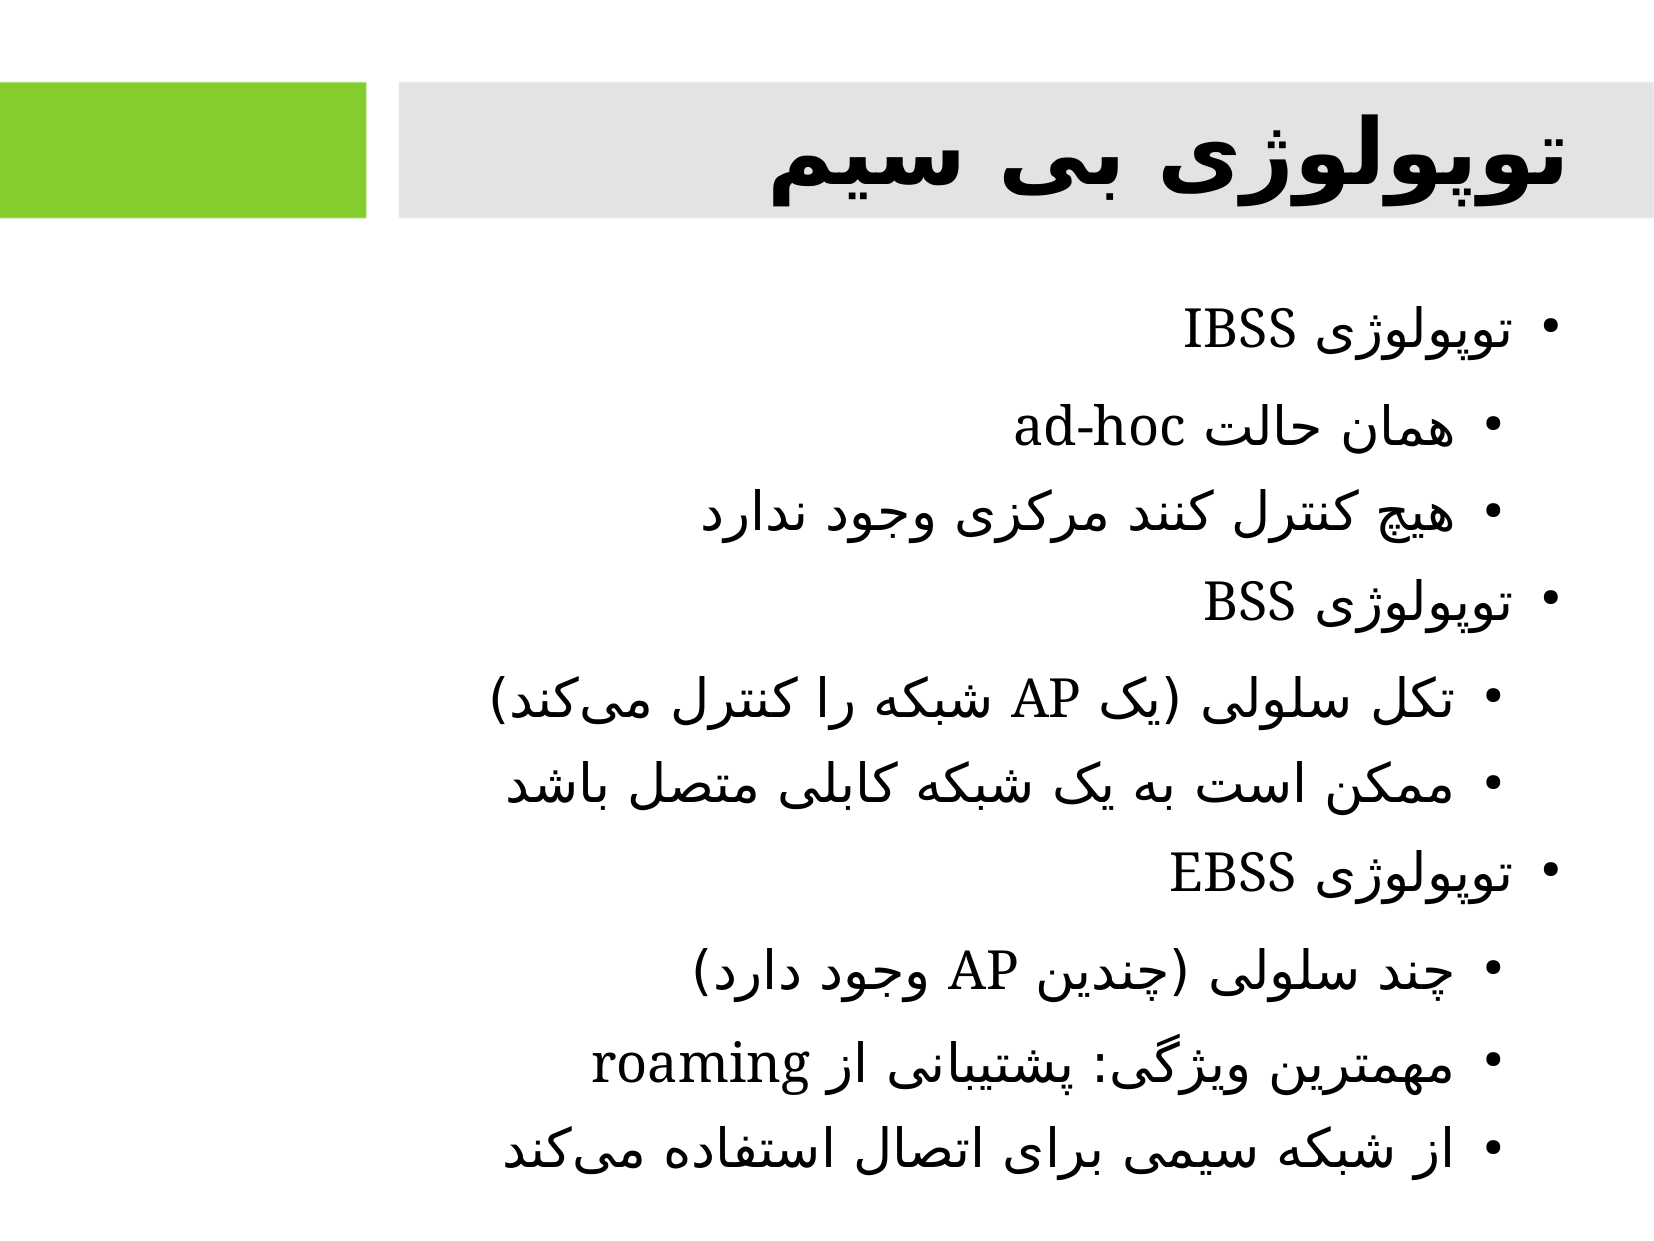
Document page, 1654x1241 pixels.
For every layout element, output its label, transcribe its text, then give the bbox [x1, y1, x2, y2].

picture [0, 0, 1654, 1241]
list توپولوژی IBSS همان حالت ad-hoc هیچ کنترل کنند مرکزی وجود ندارد توپولوژی BSS تکل سلولی (یک AP شبکه را کنترل می‌کند) ممکن است به یک شبکه کابلی متصل باشد توپولوژی EBSS چند سلولی (چندین AP وجود دارد) مهمترین ویژگی: پشتیبانی از roaming از شبکه سیمی برای اتصال استفاده می‌کند [82, 290, 1571, 1182]
title توپولوژی بی سیم [82, 49, 1571, 257]
